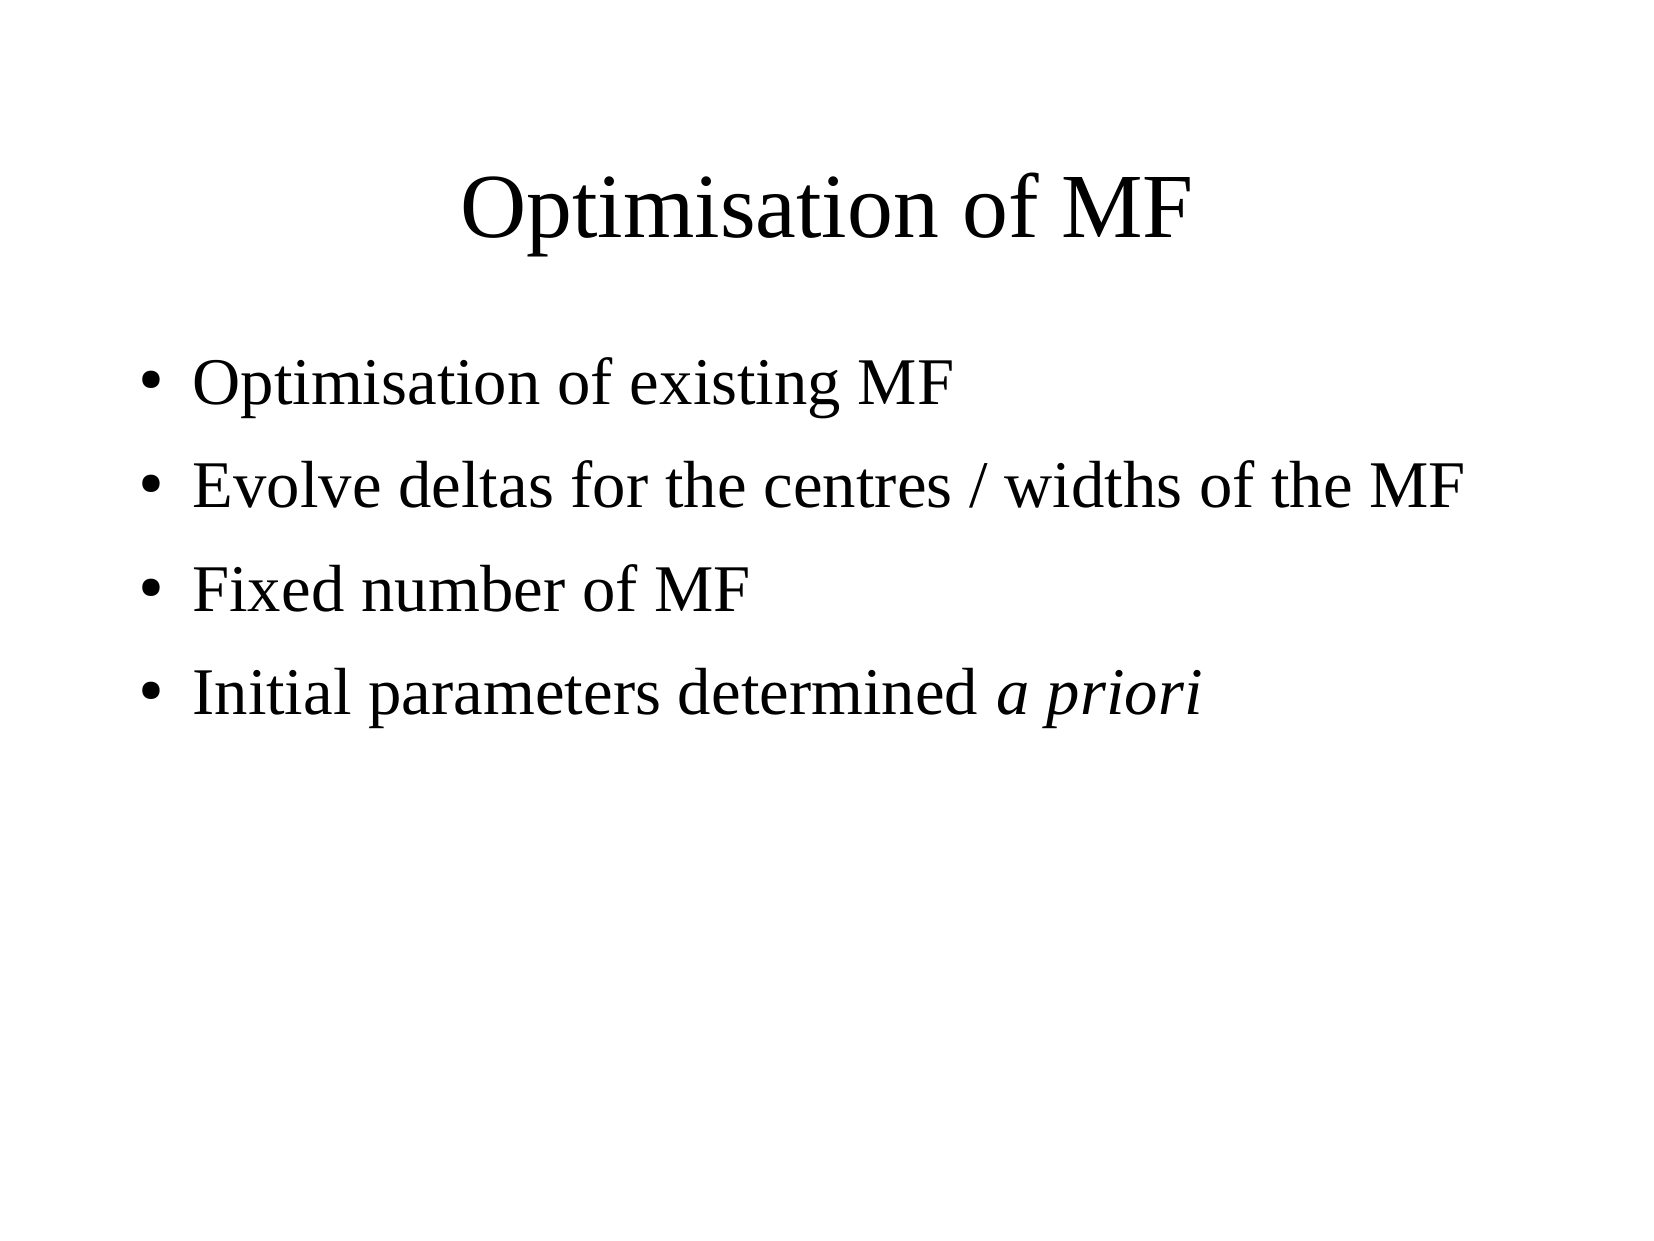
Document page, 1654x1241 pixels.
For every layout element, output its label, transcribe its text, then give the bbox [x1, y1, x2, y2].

list Optimisation of existing MF Evolve deltas for the centres / widths of the MF Fixed number of MF Initial parameters determined a priori [121, 344, 1534, 1127]
title Optimisation of MF [121, 102, 1534, 311]
